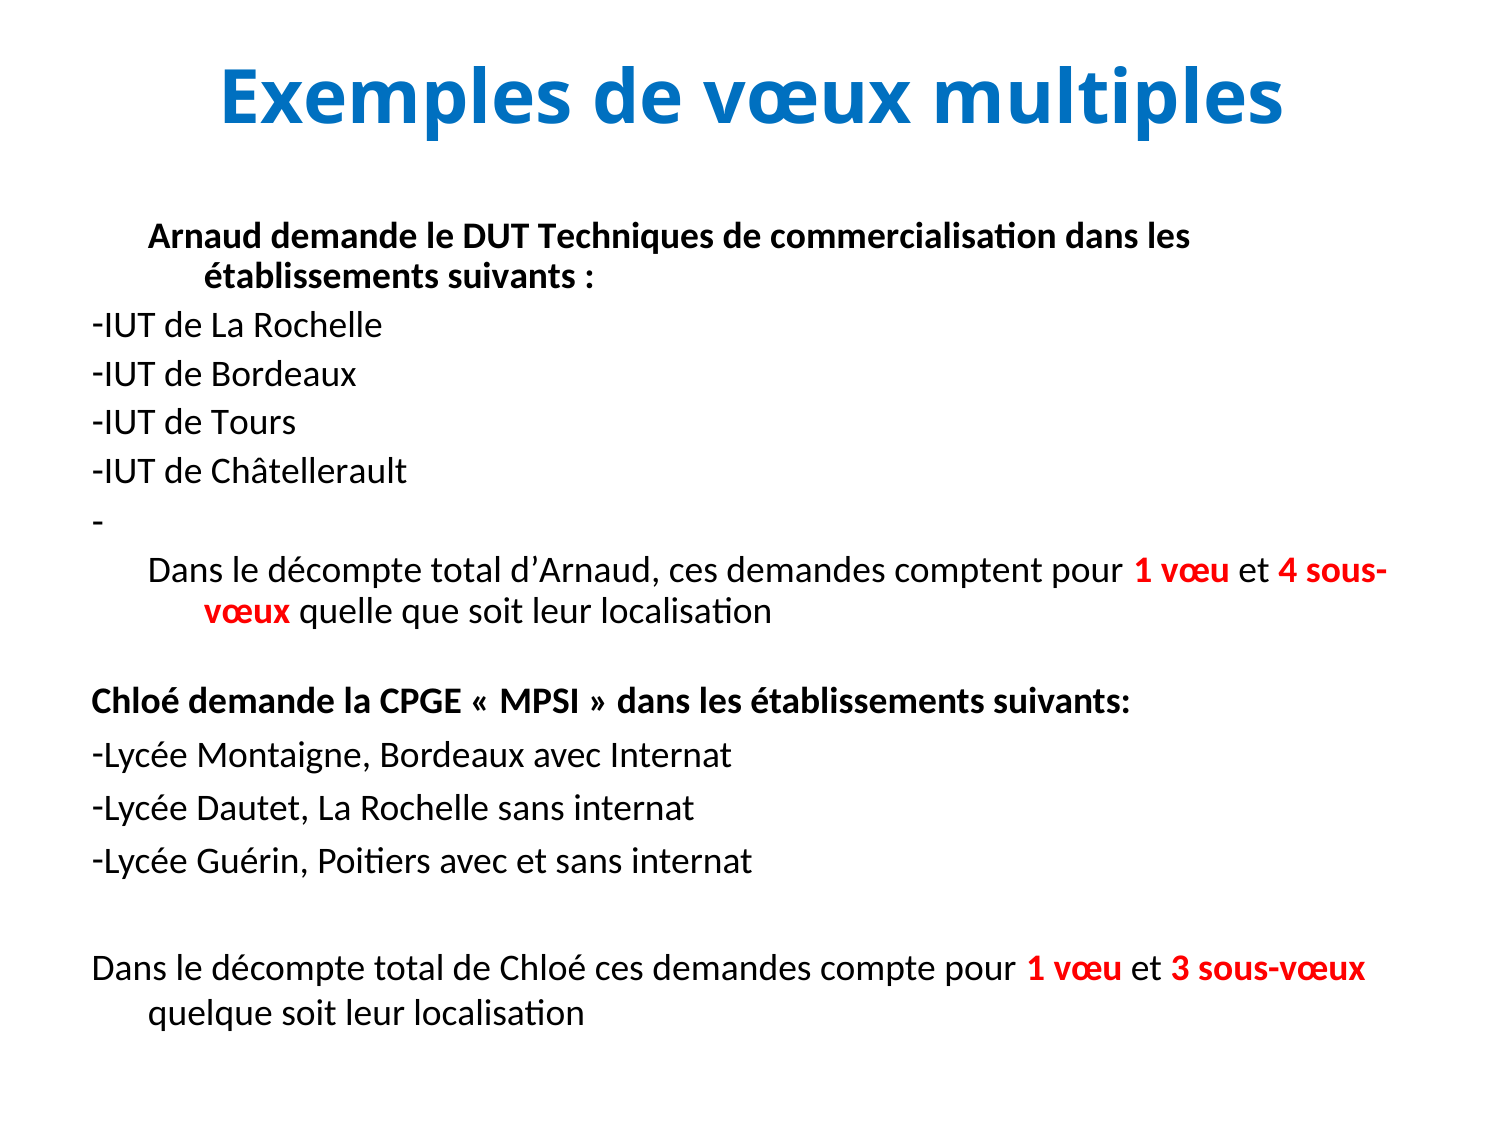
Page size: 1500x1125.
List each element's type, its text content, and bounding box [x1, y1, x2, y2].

list Arnaud demande le DUT Techniques de commercialisation dans les établissements suivants : IUT de La Rochelle IUT de Bordeaux IUT de Tours IUT de Châtellerault Dans le décompte total d’Arnaud, ces demandes comptent pour 1 vœu et 4 sous-vœux quelle que soit leur localisation [76, 208, 1427, 648]
text_box Chloé demande la CPGE « MPSI » dans les établissements suivants: Lycée Montaigne, Bordeaux avec Internat Lycée Dautet, La Rochelle sans internat Lycée Guérin, Poitiers avec et sans internat Dans le décompte total de Chloé ces demandes compte pour 1 vœu et 3 sous-vœux quelque soit leur localisation [76, 668, 1427, 1059]
title Exemples de vœux multiples [76, 0, 1427, 188]
